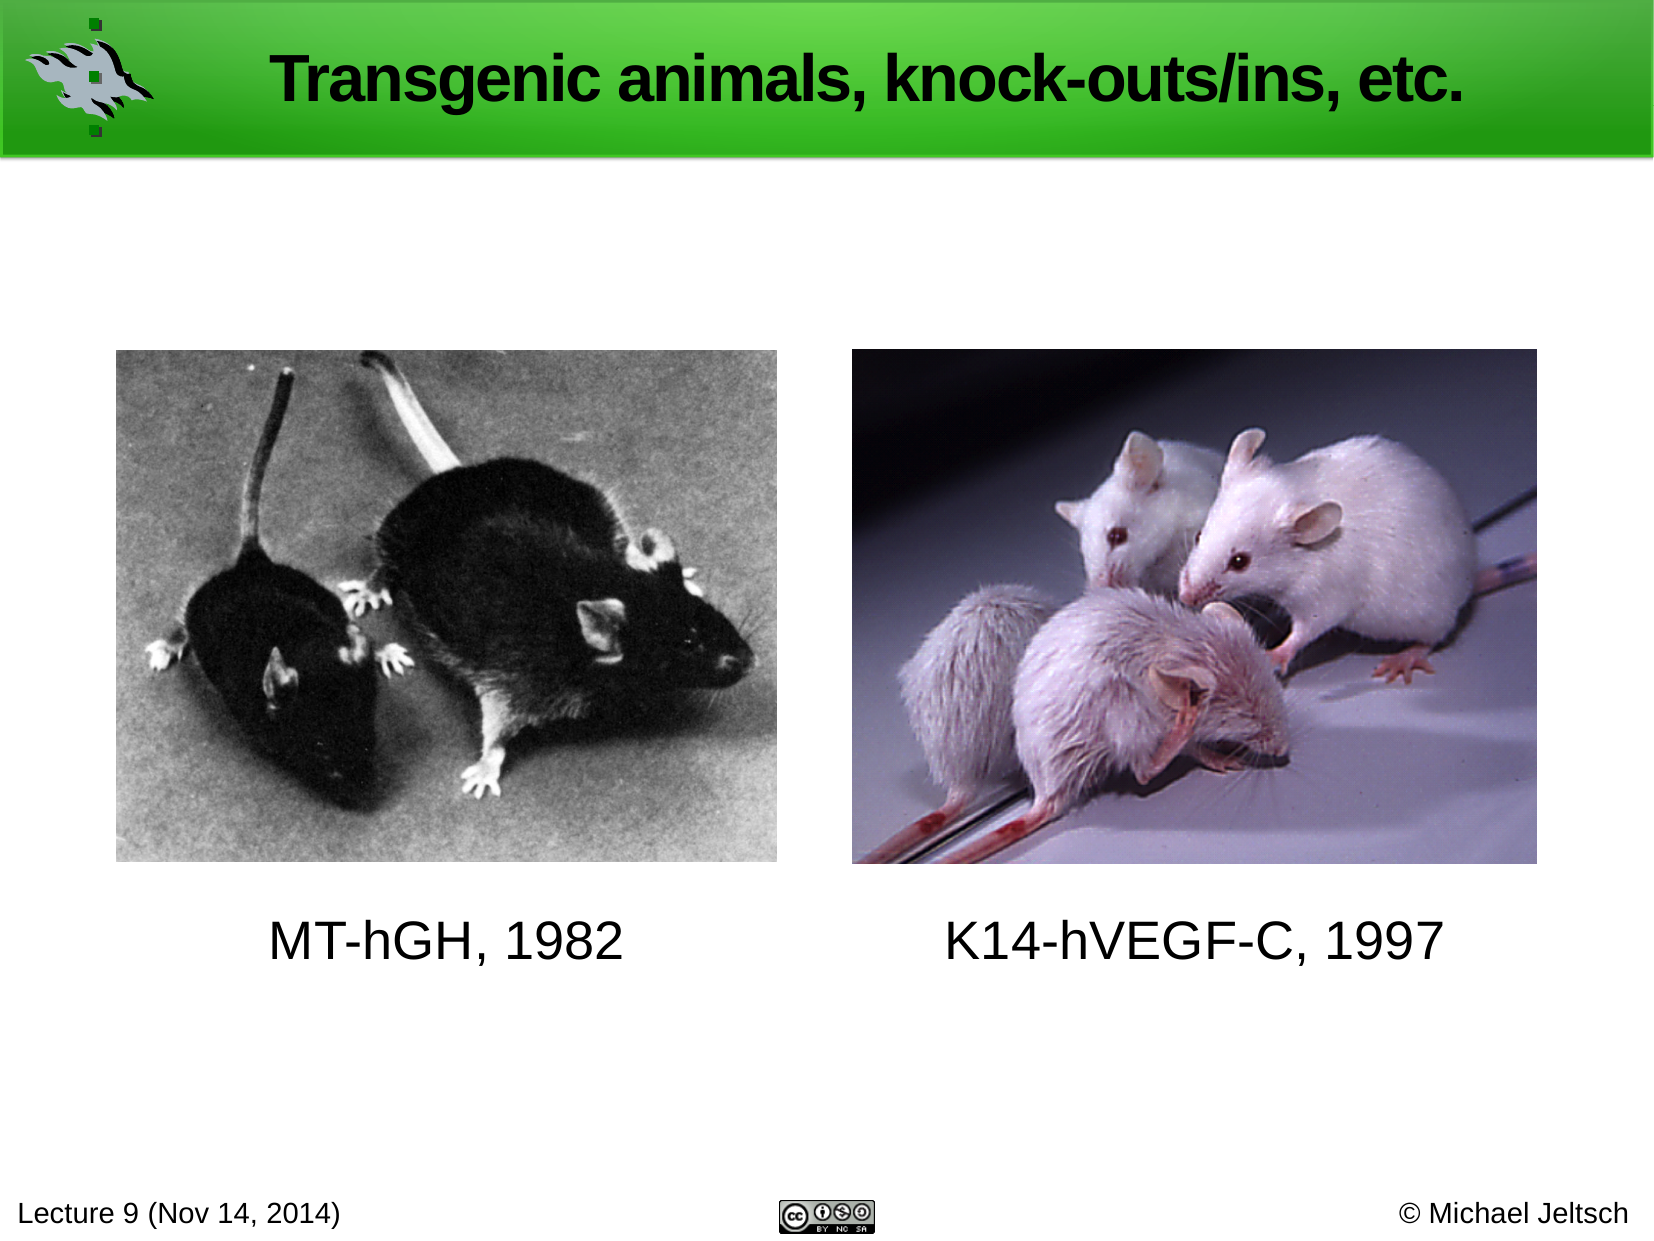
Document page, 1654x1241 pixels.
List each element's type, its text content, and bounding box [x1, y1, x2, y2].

picture [779, 1200, 875, 1234]
title Transgenic animals, knock-outs/ins, etc. [140, 32, 1596, 123]
text_box K14-hVEGF-C, 1997 [930, 903, 1460, 979]
text_box MT-hGH, 1982 [254, 903, 640, 979]
picture [852, 349, 1537, 864]
picture [116, 350, 777, 862]
